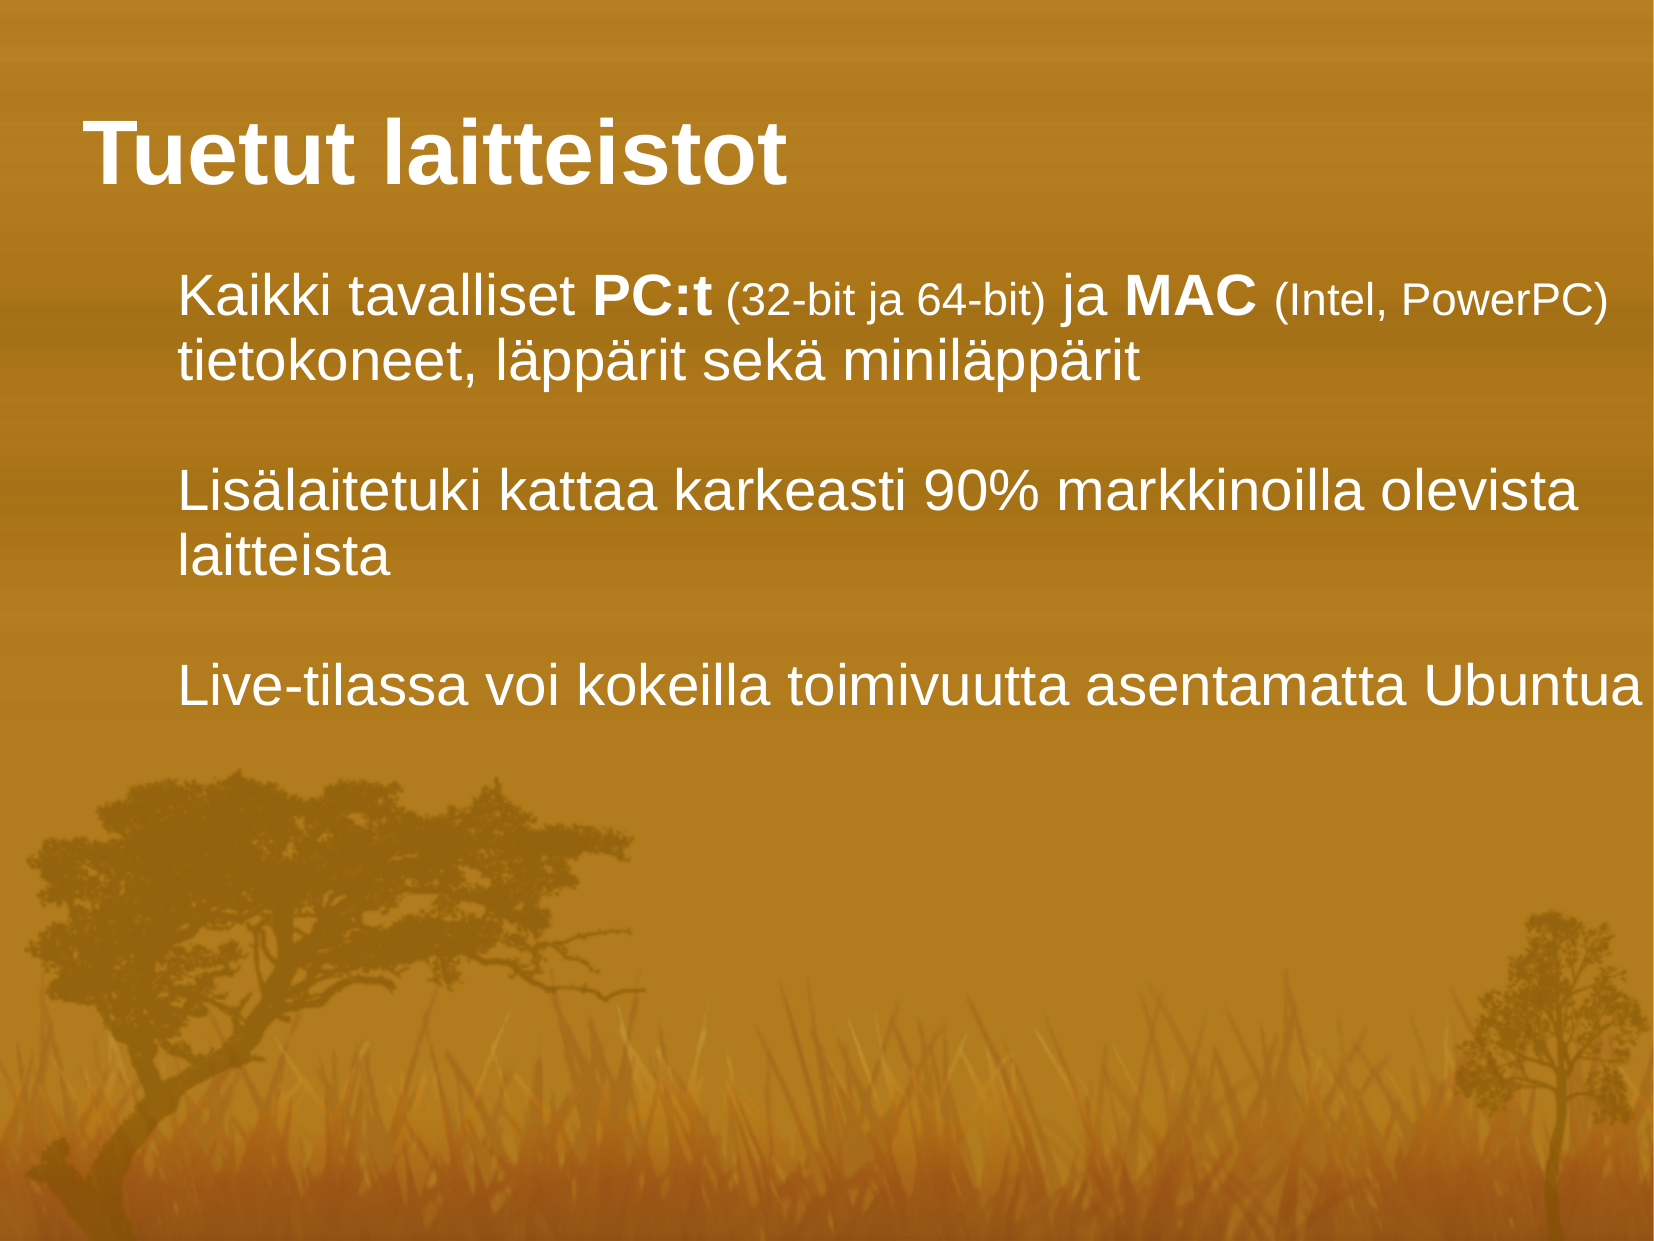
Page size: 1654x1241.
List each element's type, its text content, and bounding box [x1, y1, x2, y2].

subtitle Kaikki tavalliset PC:t (32-bit ja 64-bit) ja MAC (Intel, PowerPC) tietokoneet, läppärit sekä miniläppärit Lisälaitetuki kattaa karkeasti 90% markkinoilla olevista laitteista Live-tilassa voi kokeilla toimivuutta asentamatta Ubuntua [177, 88, 1654, 893]
picture [0, 0, 1654, 1241]
title Tuetut laitteistot [82, 56, 1571, 250]
